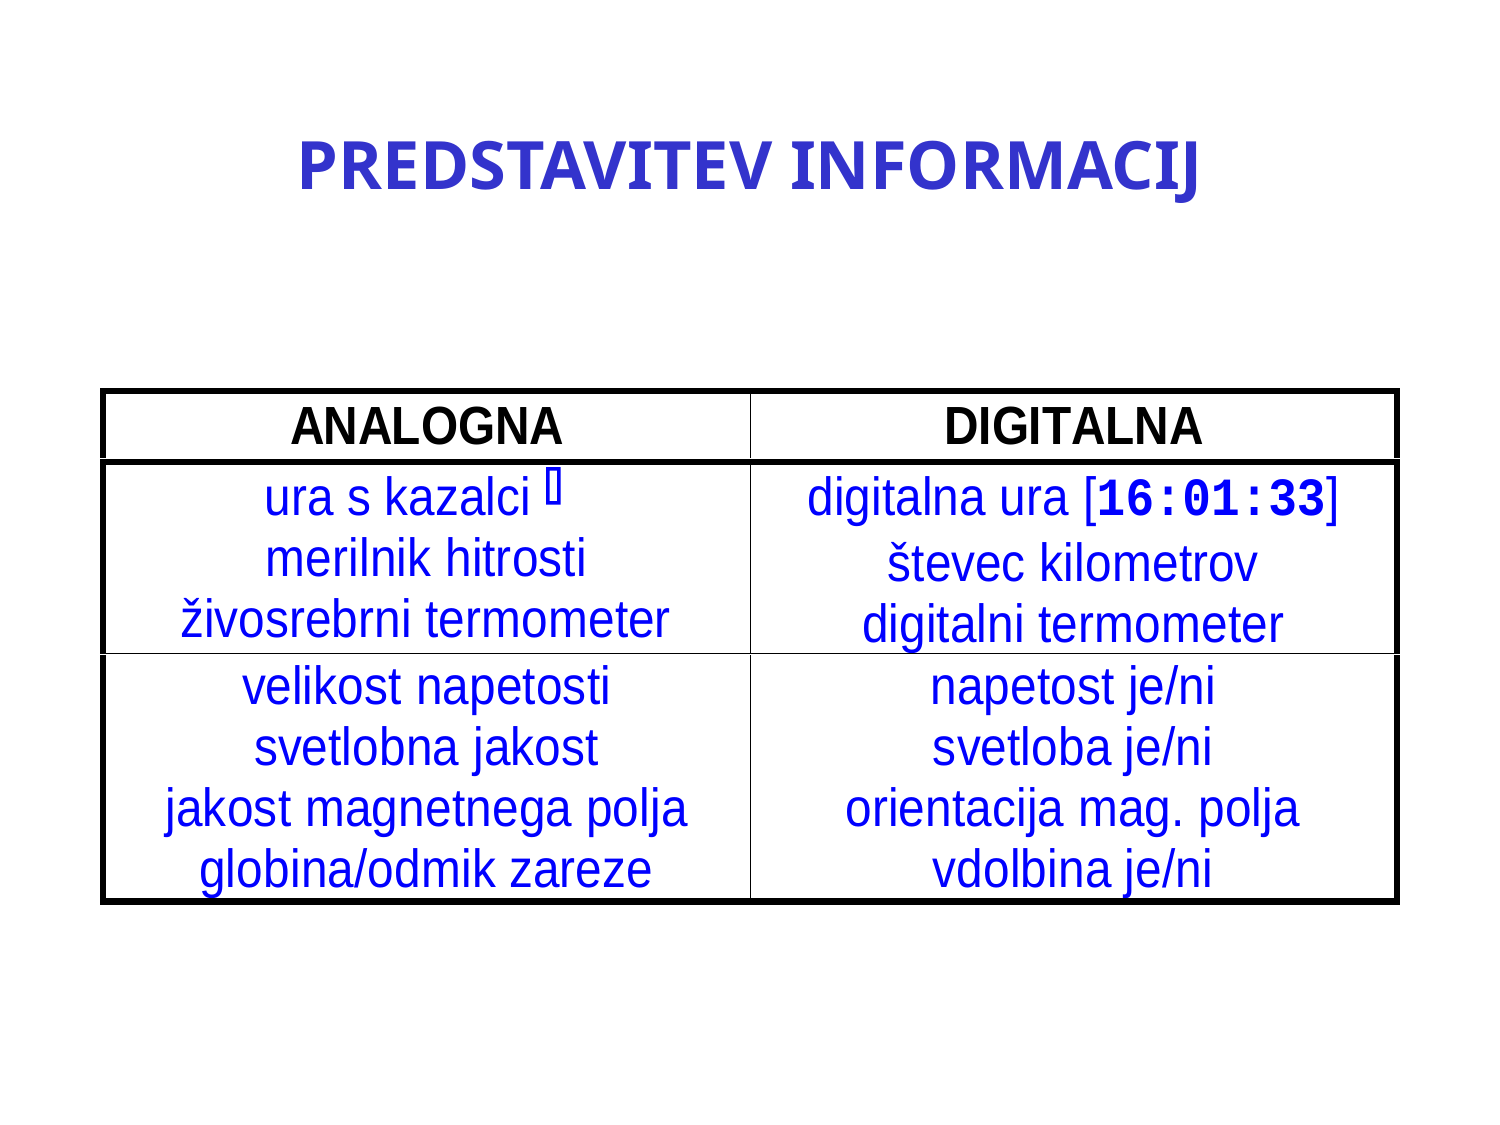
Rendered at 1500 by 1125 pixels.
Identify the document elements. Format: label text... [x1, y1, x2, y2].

picture [99, 387, 1400, 951]
title PREDSTAVITEV INFORMACIJ [112, 75, 1388, 250]
